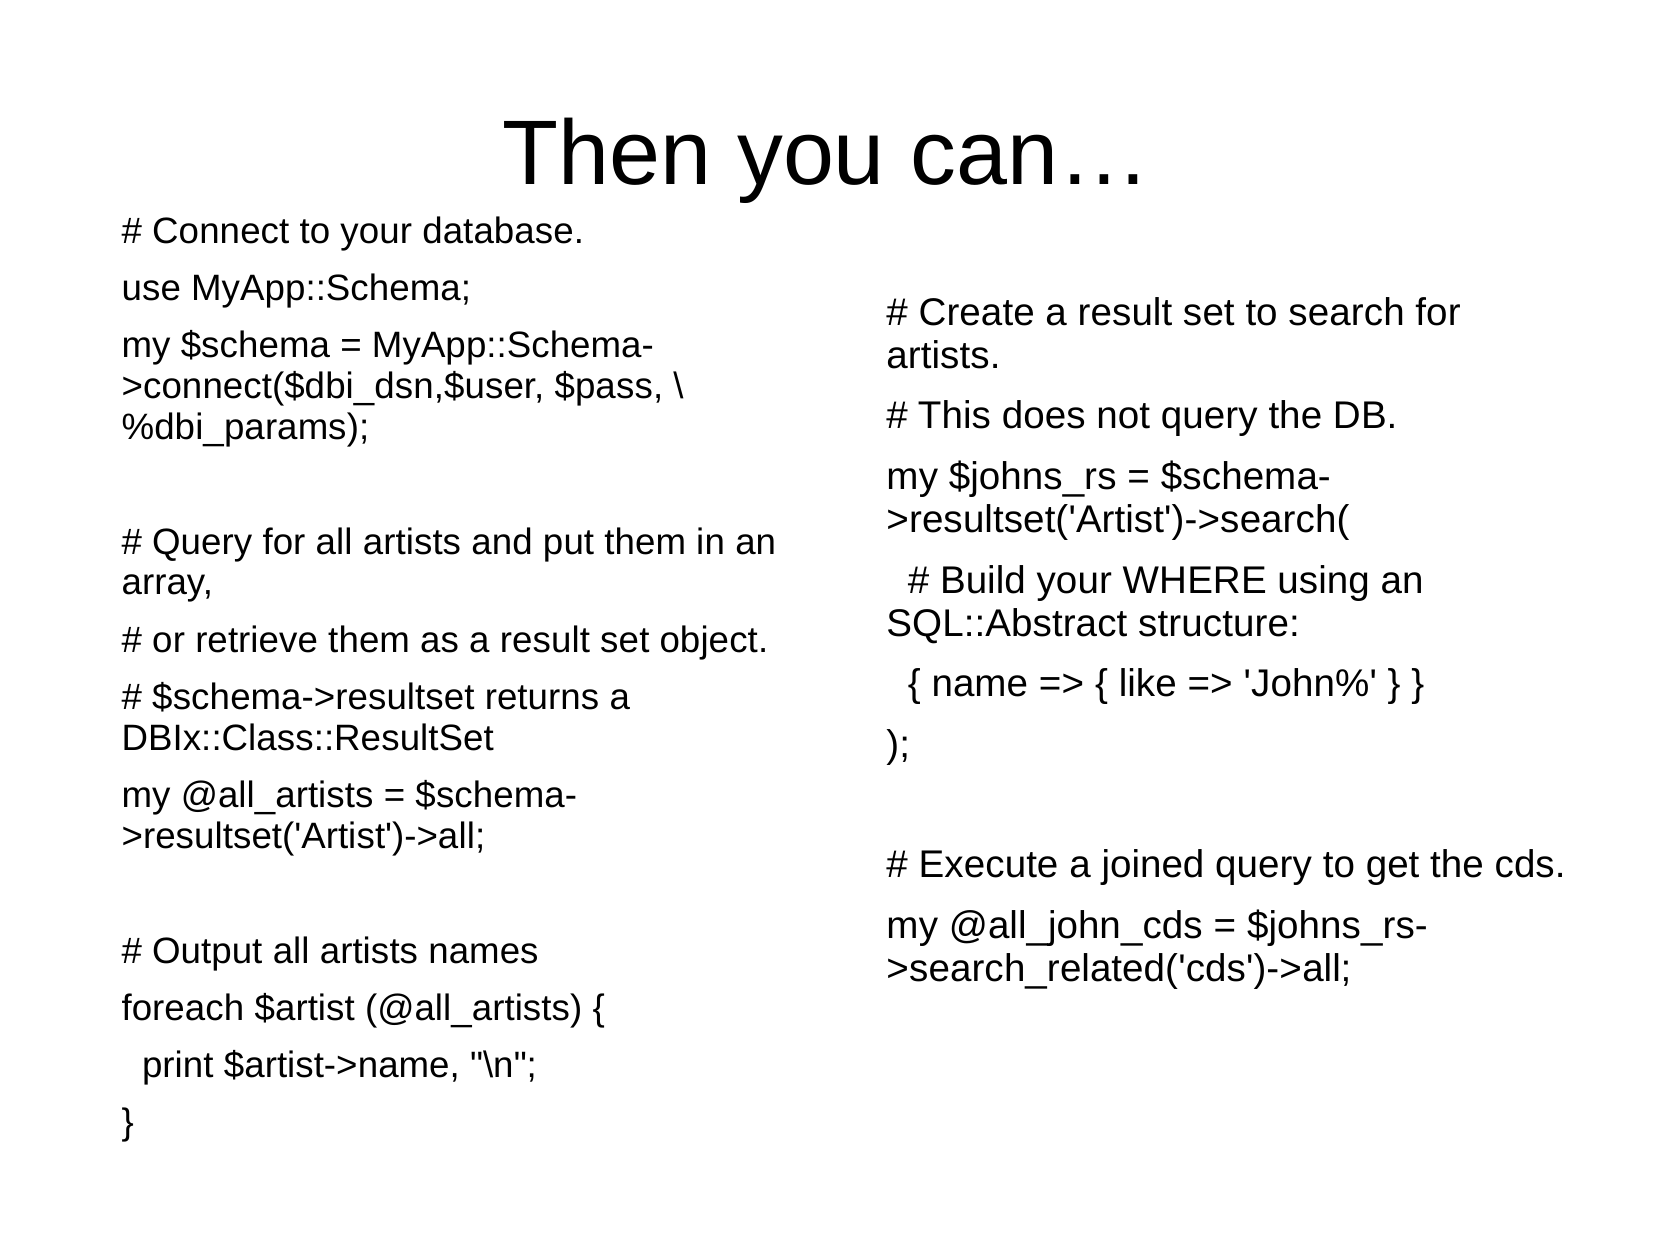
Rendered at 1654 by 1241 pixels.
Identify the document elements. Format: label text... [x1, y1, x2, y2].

title Then you can… [82, 49, 1571, 257]
list # Create a result set to search for artists. # This does not query the DB. my $johns_rs = $schema->resultset('Artist')->search( # Build your WHERE using an SQL::Abstract structure: { name => { like => 'John%' } } ); # Execute a joined query to get the cds. my @all_john_cds = $johns_rs->search_related('cds')->all; [845, 290, 1572, 1010]
list # Connect to your database. use MyApp::Schema; my $schema = MyApp::Schema->connect($dbi_dsn,$user, $pass, \%dbi_params); # Query for all artists and put them in an array, # or retrieve them as a result set object. # $schema->resultset returns a DBIx::Class::ResultSet my @all_artists = $schema->resultset('Artist')->all; # Output all artists names foreach $artist (@all_artists) { print $artist->name, "\n"; } [82, 210, 809, 1156]
